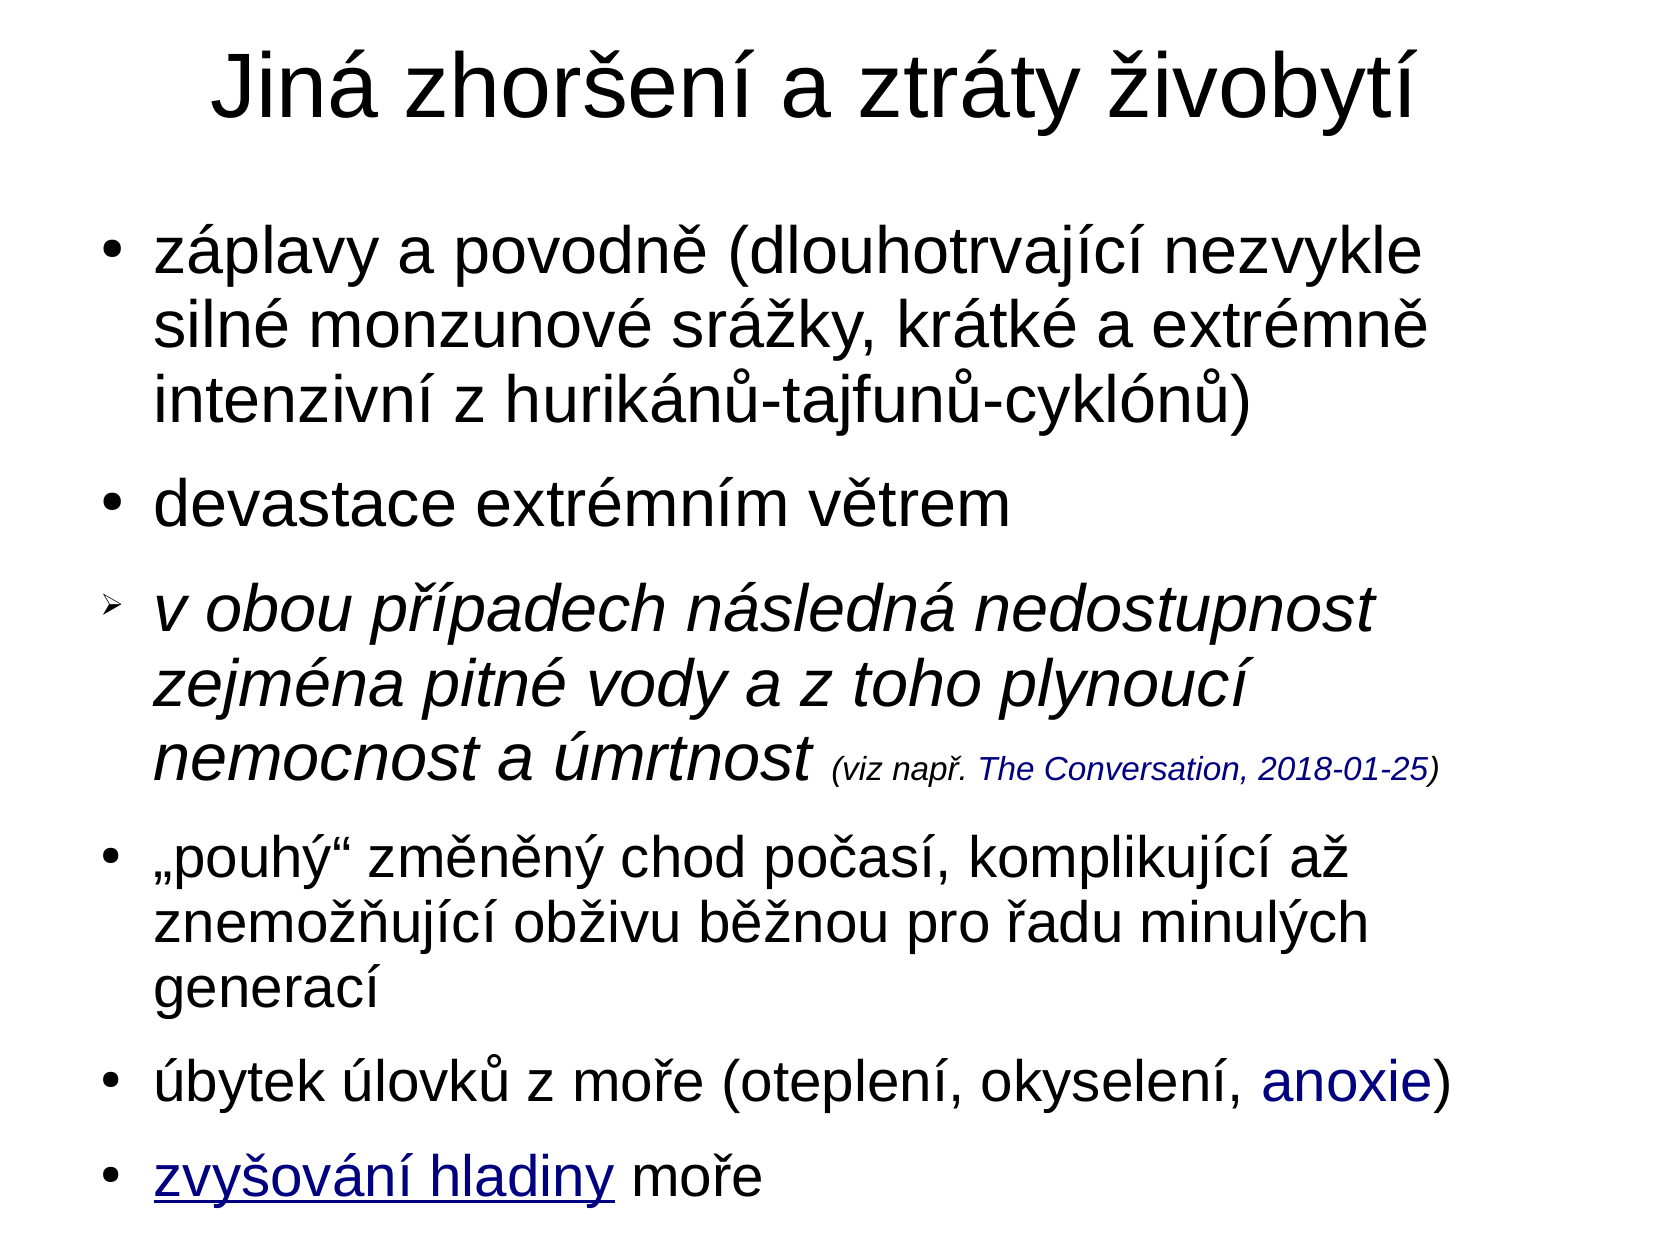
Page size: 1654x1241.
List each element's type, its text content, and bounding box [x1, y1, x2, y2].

title Jiná zhoršení a ztráty živobytí [70, 0, 1560, 189]
list záplavy a povodně (dlouhotrvající nezvykle silné monzunové srážky, krátké a extrémně intenzivní z hurikánů-tajfunů-cyklónů) devastace extrémním větrem v obou případech následná nedostupnost zejména pitné vody a z toho plynoucí nemocnost a úmrtnost (viz např. The Conversation, 2018-01-25) „pouhý“ změněný chod počasí, komplikující až znemožňující obživu běžnou pro řadu minulých generací úbytek úlovků z moře (oteplení, okyselení, anoxie) zvyšování hladiny moře [82, 212, 1571, 1208]
